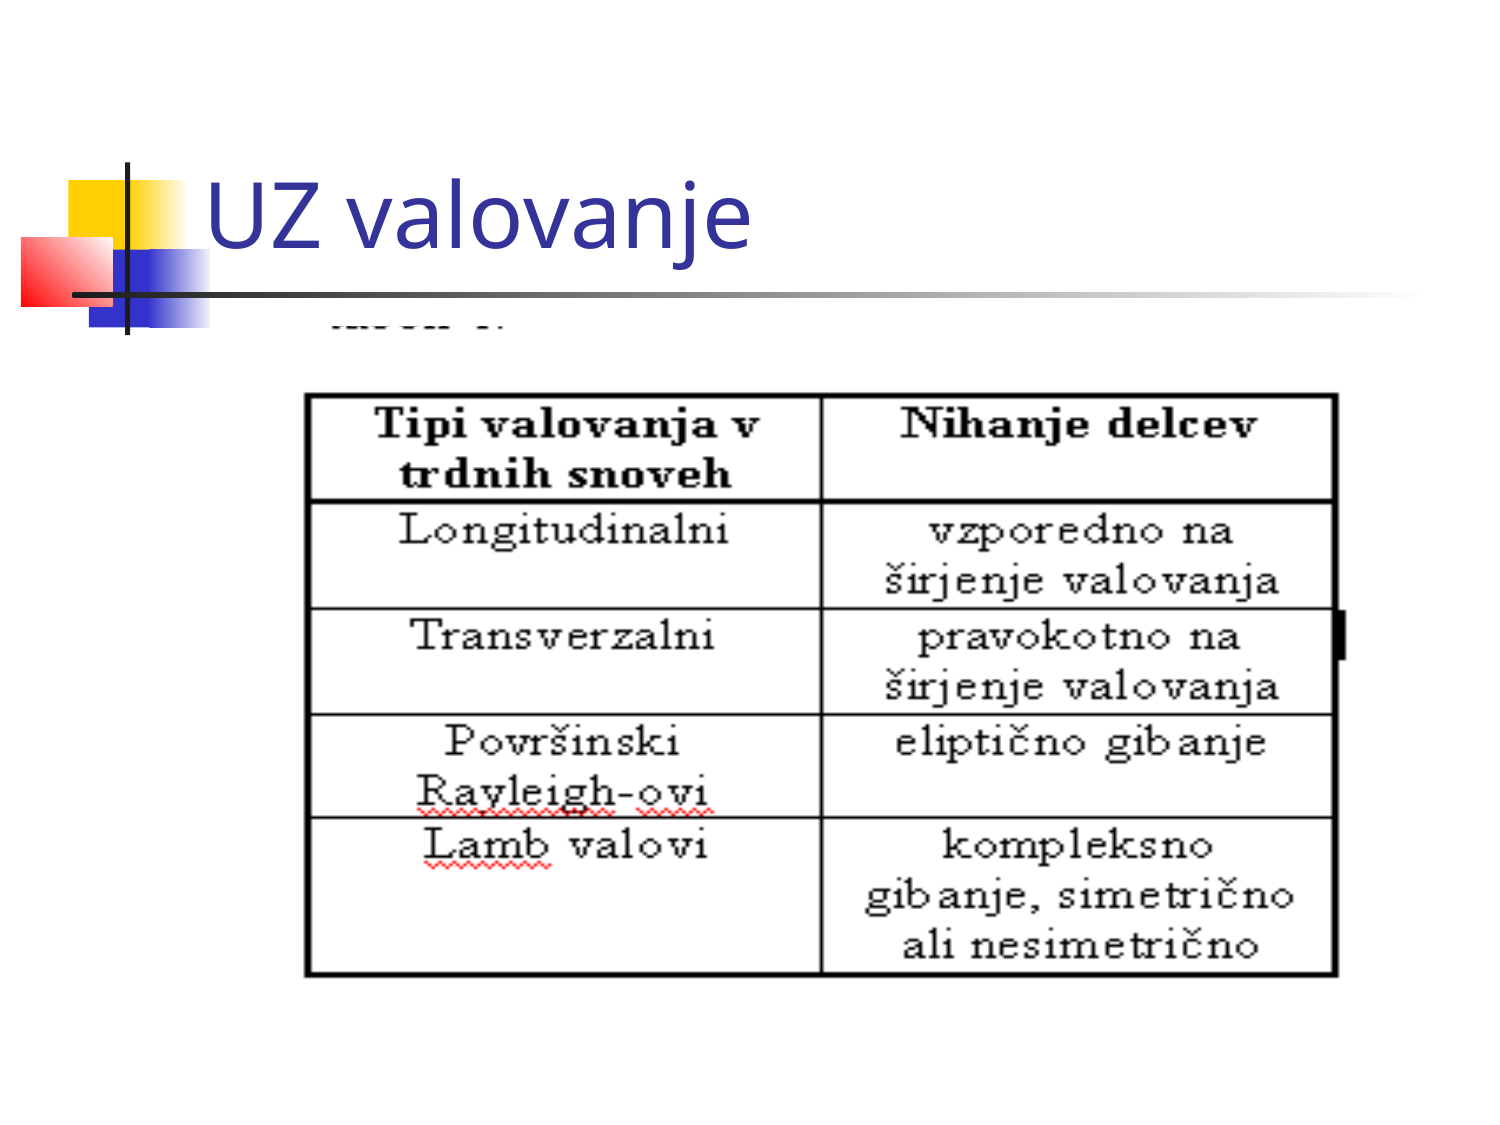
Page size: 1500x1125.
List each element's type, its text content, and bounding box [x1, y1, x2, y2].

title UZ valovanje [188, 35, 1468, 276]
picture [242, 326, 1447, 1000]
